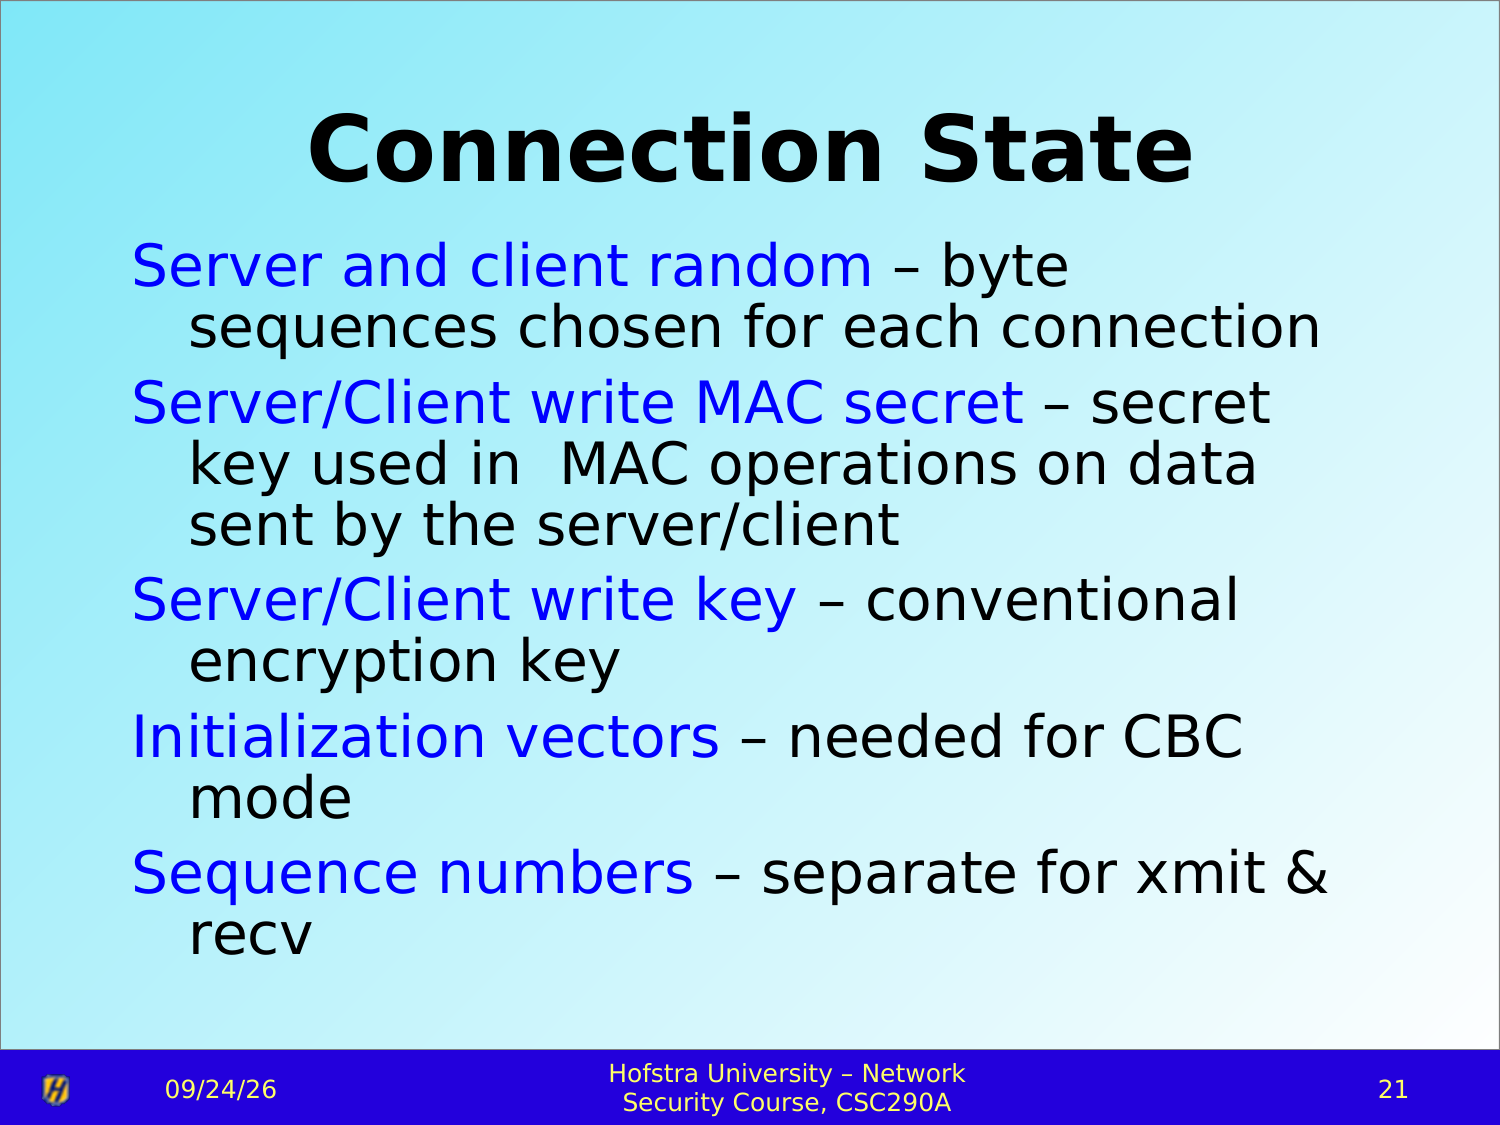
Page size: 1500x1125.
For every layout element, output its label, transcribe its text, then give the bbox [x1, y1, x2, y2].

title Connection State [112, 85, 1391, 212]
list Server and client random – byte sequences chosen for each connection Server/Client write MAC secret – secret key used in MAC operations on data sent by the server/client Server/Client write key – conventional encryption key Initialization vectors – needed for CBC mode Sequence numbers – separate for xmit & recv [117, 230, 1393, 982]
picture [37, 1072, 76, 1110]
